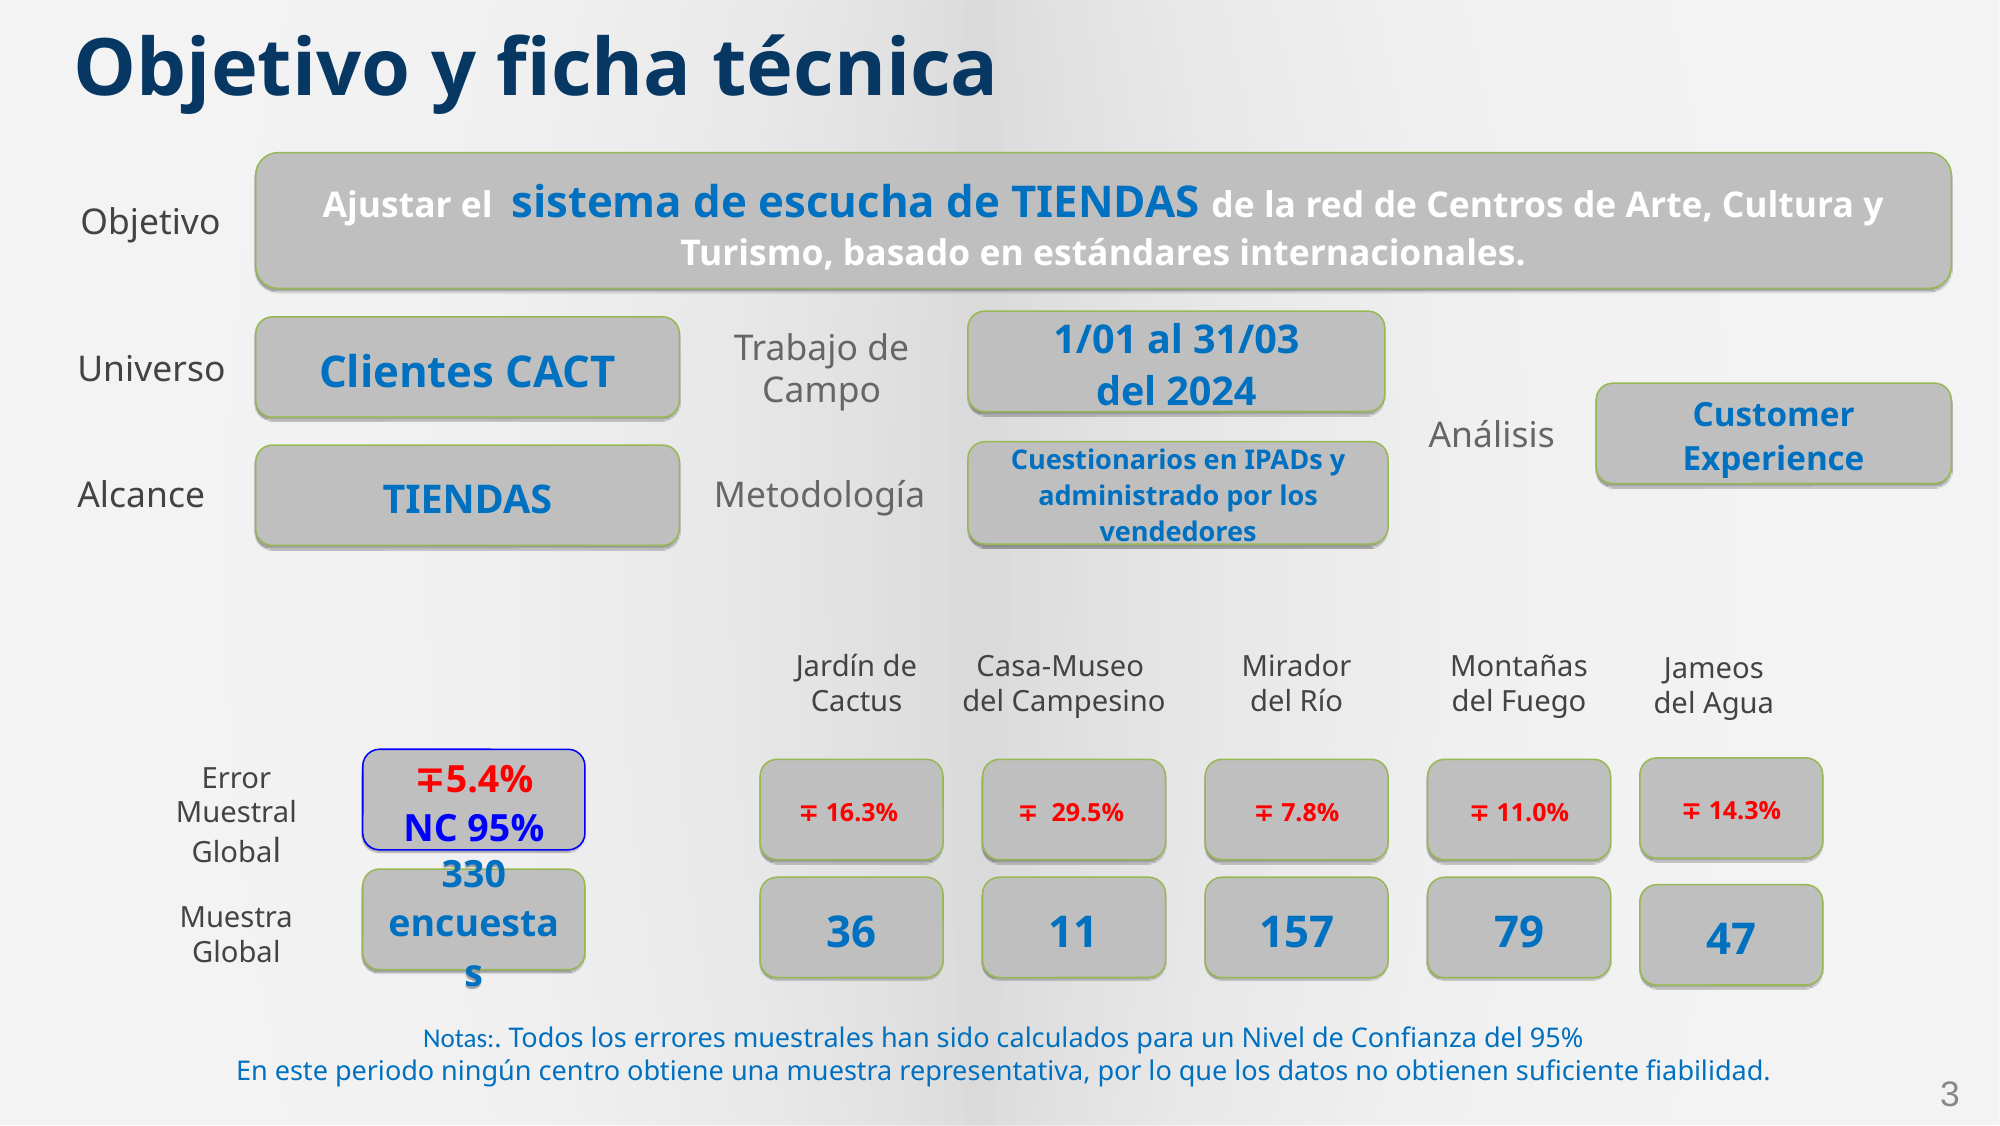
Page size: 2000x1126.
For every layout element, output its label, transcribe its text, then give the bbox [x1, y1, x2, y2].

text_box Mirador del Río [1205, 629, 1389, 736]
text_box Jameos del Agua [1622, 631, 1806, 738]
text_box ∓ 11.0% [1427, 759, 1611, 860]
text_box ∓ 7.8% [1205, 759, 1389, 860]
text_box Alcance [36, 462, 255, 524]
text_box Muestra Global [121, 888, 352, 978]
text_box 47 [1639, 884, 1823, 986]
text_box ∓ 14.3% [1639, 757, 1823, 859]
text_box ∓5.4% NC 95% [362, 749, 585, 850]
text_box Montañas del Fuego [1427, 629, 1611, 736]
slide_number 3 [1609, 1062, 1960, 1122]
text_box Clientes CACT [255, 316, 679, 418]
text_box Customer Experience [1596, 383, 1952, 484]
text_box ∓ 29.5% [982, 759, 1166, 860]
text_box Casa-Museo del Campesino [943, 629, 1185, 736]
title Objetivo y ficha técnica [55, 2, 1934, 126]
text_box 330 encuestas [362, 869, 585, 970]
text_box Cuestionarios en IPADs y administrado por los vendedores [967, 441, 1389, 545]
text_box Objetivo [46, 190, 255, 251]
text_box Notas:. Todos los errores muestrales han sido calculados para un Nivel de Confianza del 95% En este periodo ningún centro obtiene una muestra representativa, por lo que los datos no obtienen suficiente fiabilidad. [54, 1011, 1952, 1063]
text_box Trabajo de Campo [679, 315, 964, 419]
text_box 79 [1427, 877, 1611, 978]
text_box ∓ 16.3% [760, 759, 944, 860]
text_box 157 [1205, 877, 1389, 978]
text_box TIENDAS [255, 445, 680, 546]
text_box Universo [47, 336, 255, 398]
text_box Jardín de Cactus [745, 629, 943, 736]
text_box 1/01 al 31/03 del 2024 [967, 311, 1385, 412]
text_box Ajustar el sistema de escucha de TIENDAS de la red de Centros de Arte, Cultura y Turismo, basado en estándares internacionales. [255, 152, 1952, 289]
text_box 36 [760, 877, 944, 978]
text_box Error Muestral Global [123, 749, 350, 879]
text_box Metodología [682, 462, 967, 524]
text_box Análisis [1387, 402, 1596, 464]
text_box 11 [982, 877, 1166, 978]
